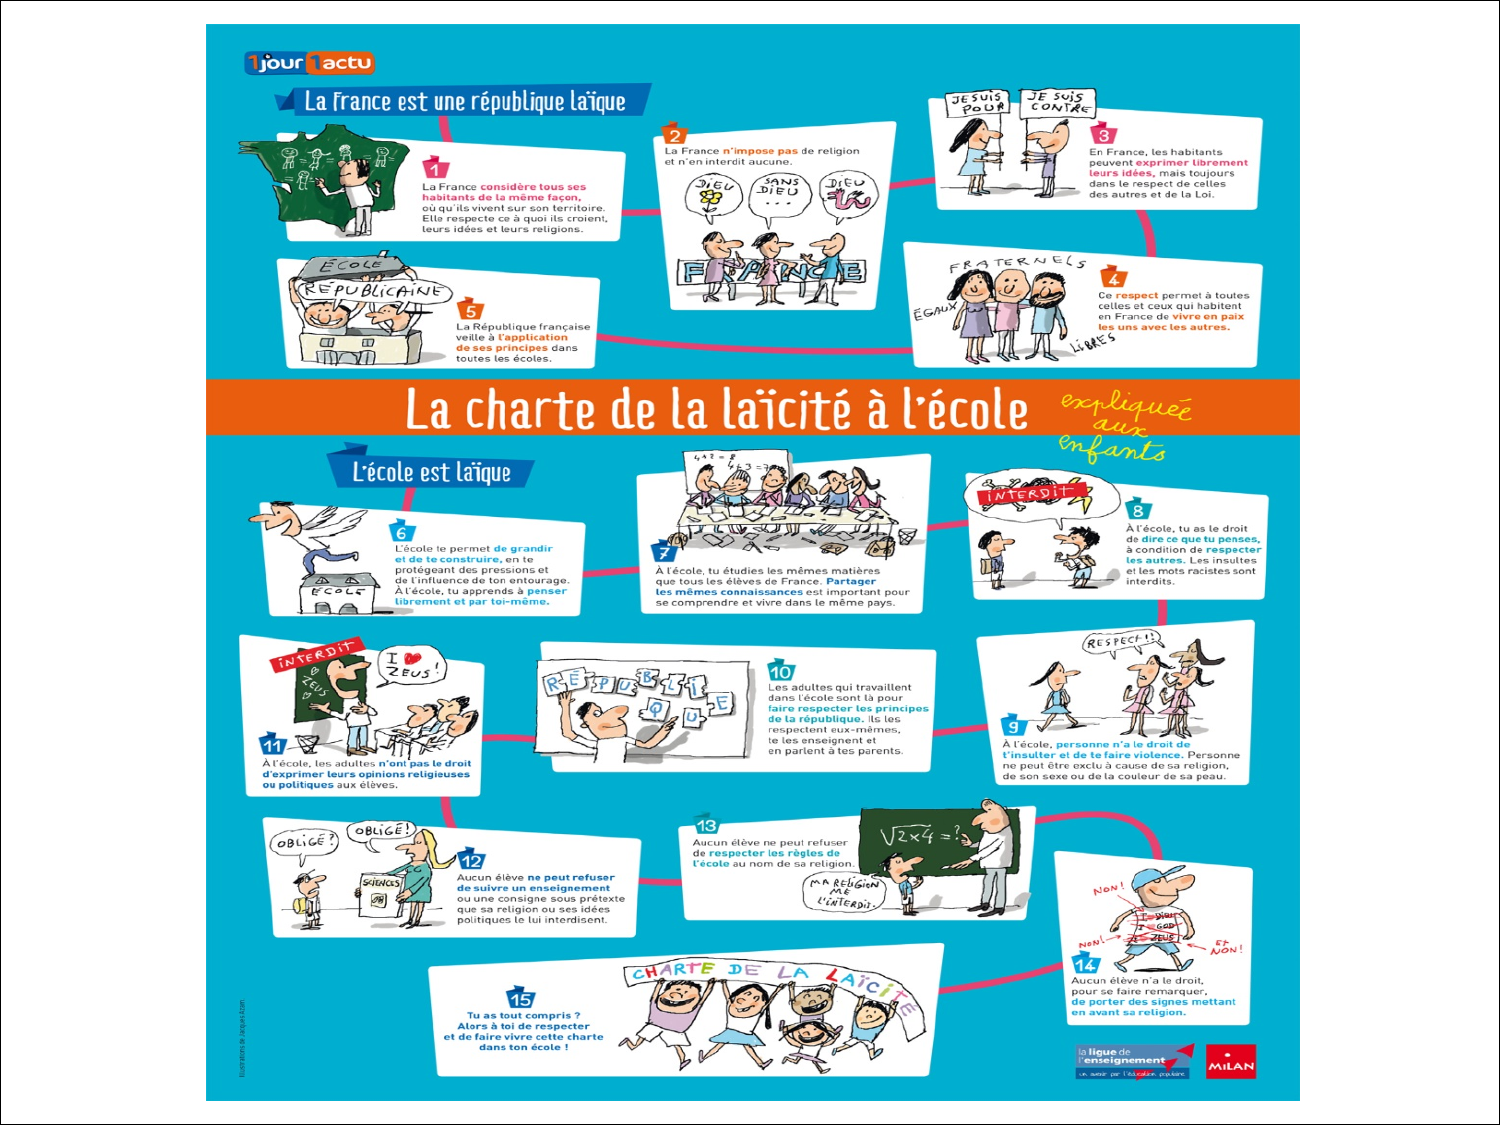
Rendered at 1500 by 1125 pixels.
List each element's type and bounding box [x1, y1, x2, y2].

text_box [0, 0, 1500, 1125]
picture [206, 24, 1300, 1101]
